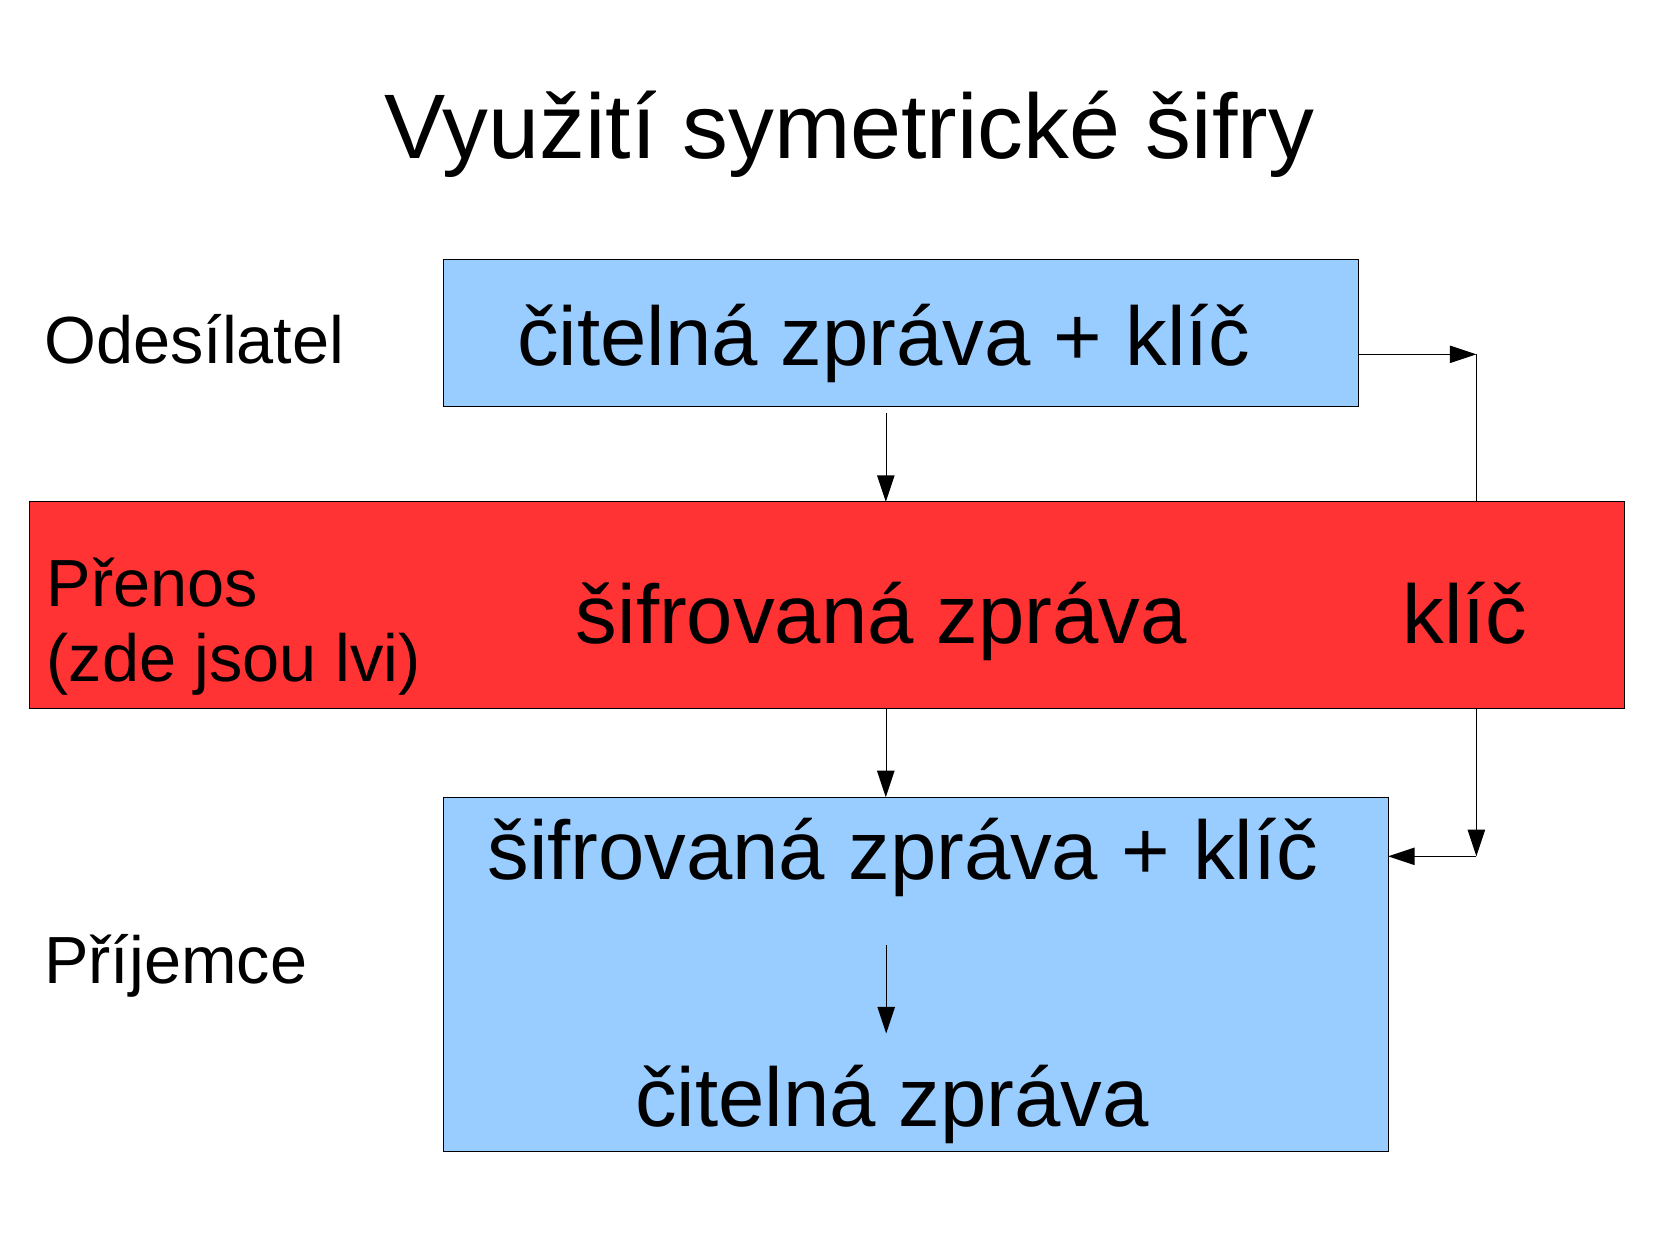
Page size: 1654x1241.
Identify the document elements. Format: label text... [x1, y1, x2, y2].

text_box klíč [1387, 561, 1565, 669]
text_box šifrovaná zpráva + klíč [472, 797, 1359, 916]
text_box čitelná zpráva + klíč [502, 283, 1300, 392]
text_box Přenos (zde jsou lvi) [31, 538, 443, 703]
text_box [443, 797, 1389, 1152]
text_box [443, 259, 1359, 407]
text_box Příjemce [29, 915, 384, 1005]
text_box šifrovaná zpráva [561, 561, 1211, 669]
title Využití symetrické šifry [106, 46, 1595, 207]
text_box Odesílatel [29, 295, 384, 385]
text_box čitelná zpráva [620, 1043, 1182, 1152]
text_box [29, 501, 1625, 709]
